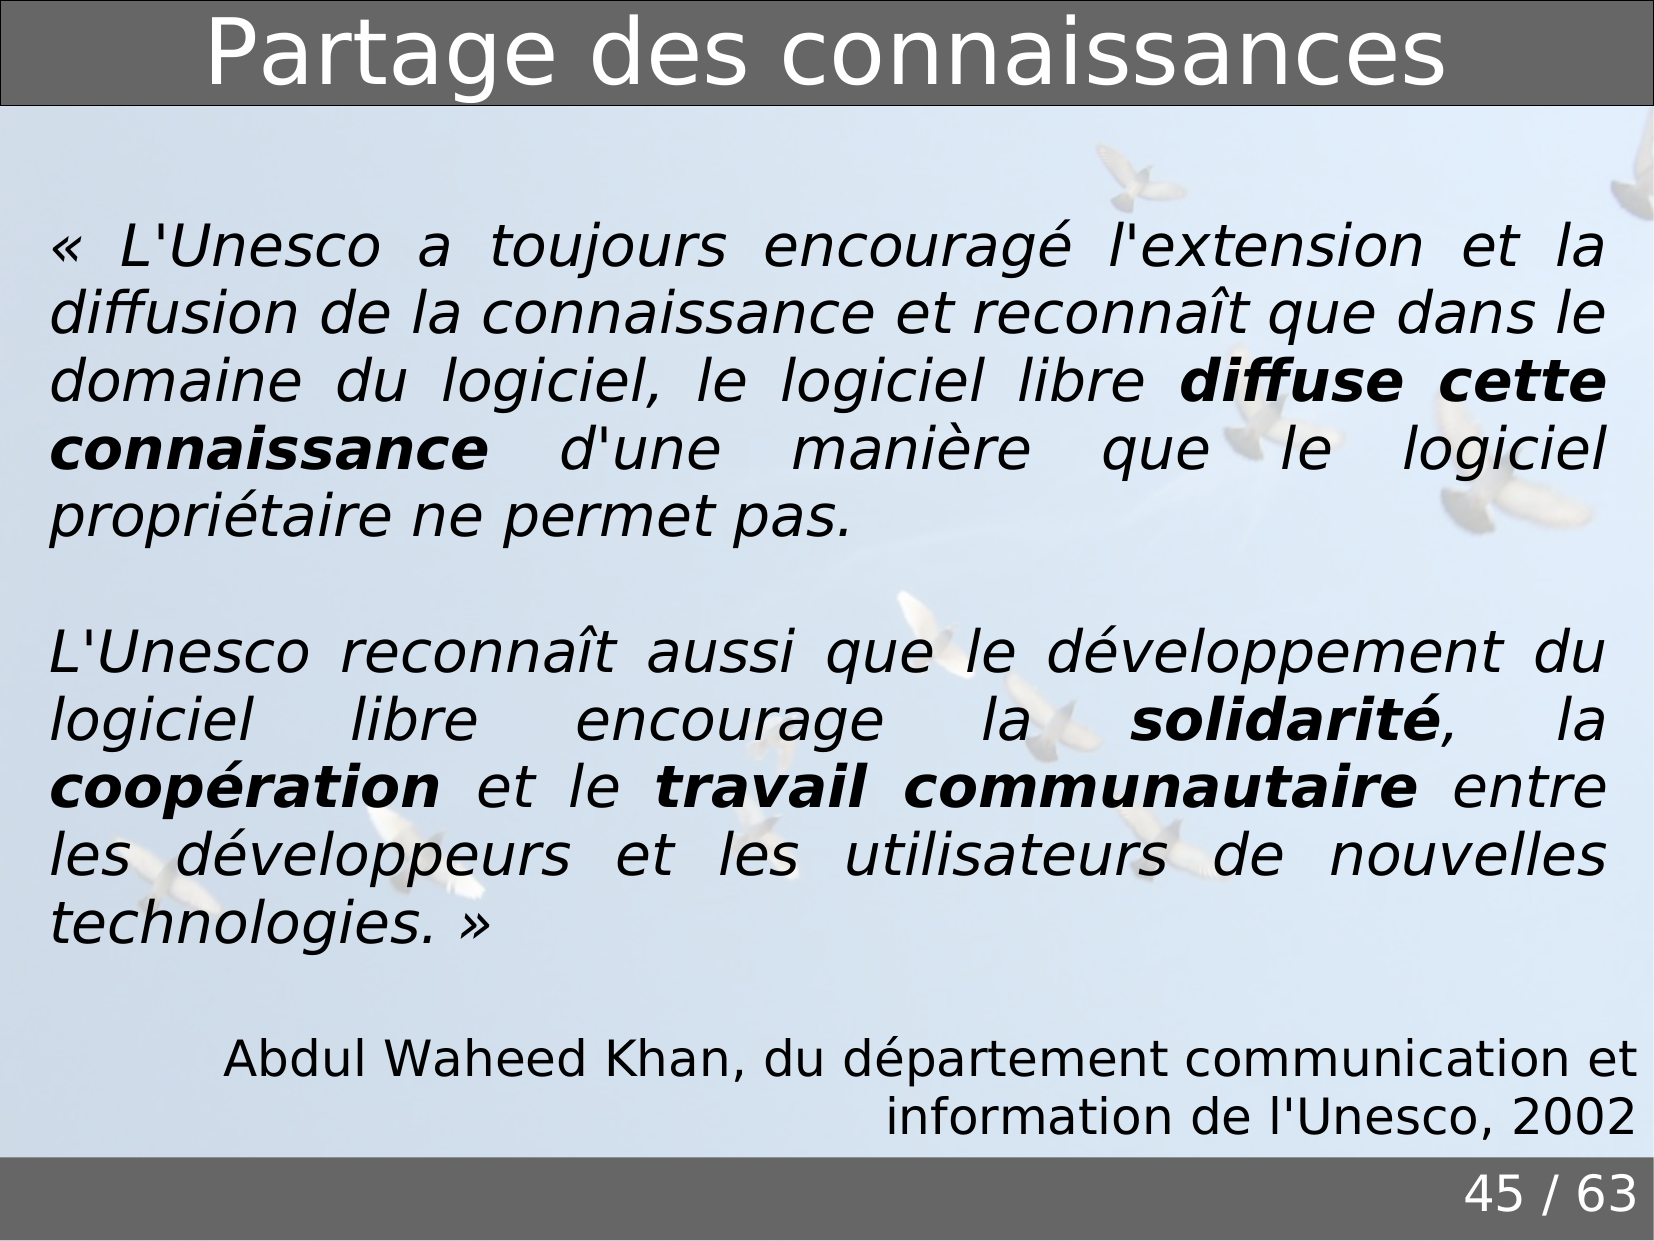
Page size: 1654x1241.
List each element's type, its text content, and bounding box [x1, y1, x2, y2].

text_box Abdul Waheed Khan, du département communication et information de l'Unesco, 2002 [0, 1022, 1654, 1155]
title Partage des connaissances [0, 0, 1654, 107]
text_box « L'Unesco a toujours encouragé l'extension et la diffusion de la connaissance et reconnaît que dans le domaine du logiciel, le logiciel libre diffuse cette connaissance d'une manière que le logiciel propriétaire ne permet pas. L'Unesco reconnaît aussi que le développement du logiciel libre encourage la solidarité, la coopération et le travail communautaire entre les développeurs et les utilisateurs de nouvelles technologies. » [34, 204, 1623, 965]
